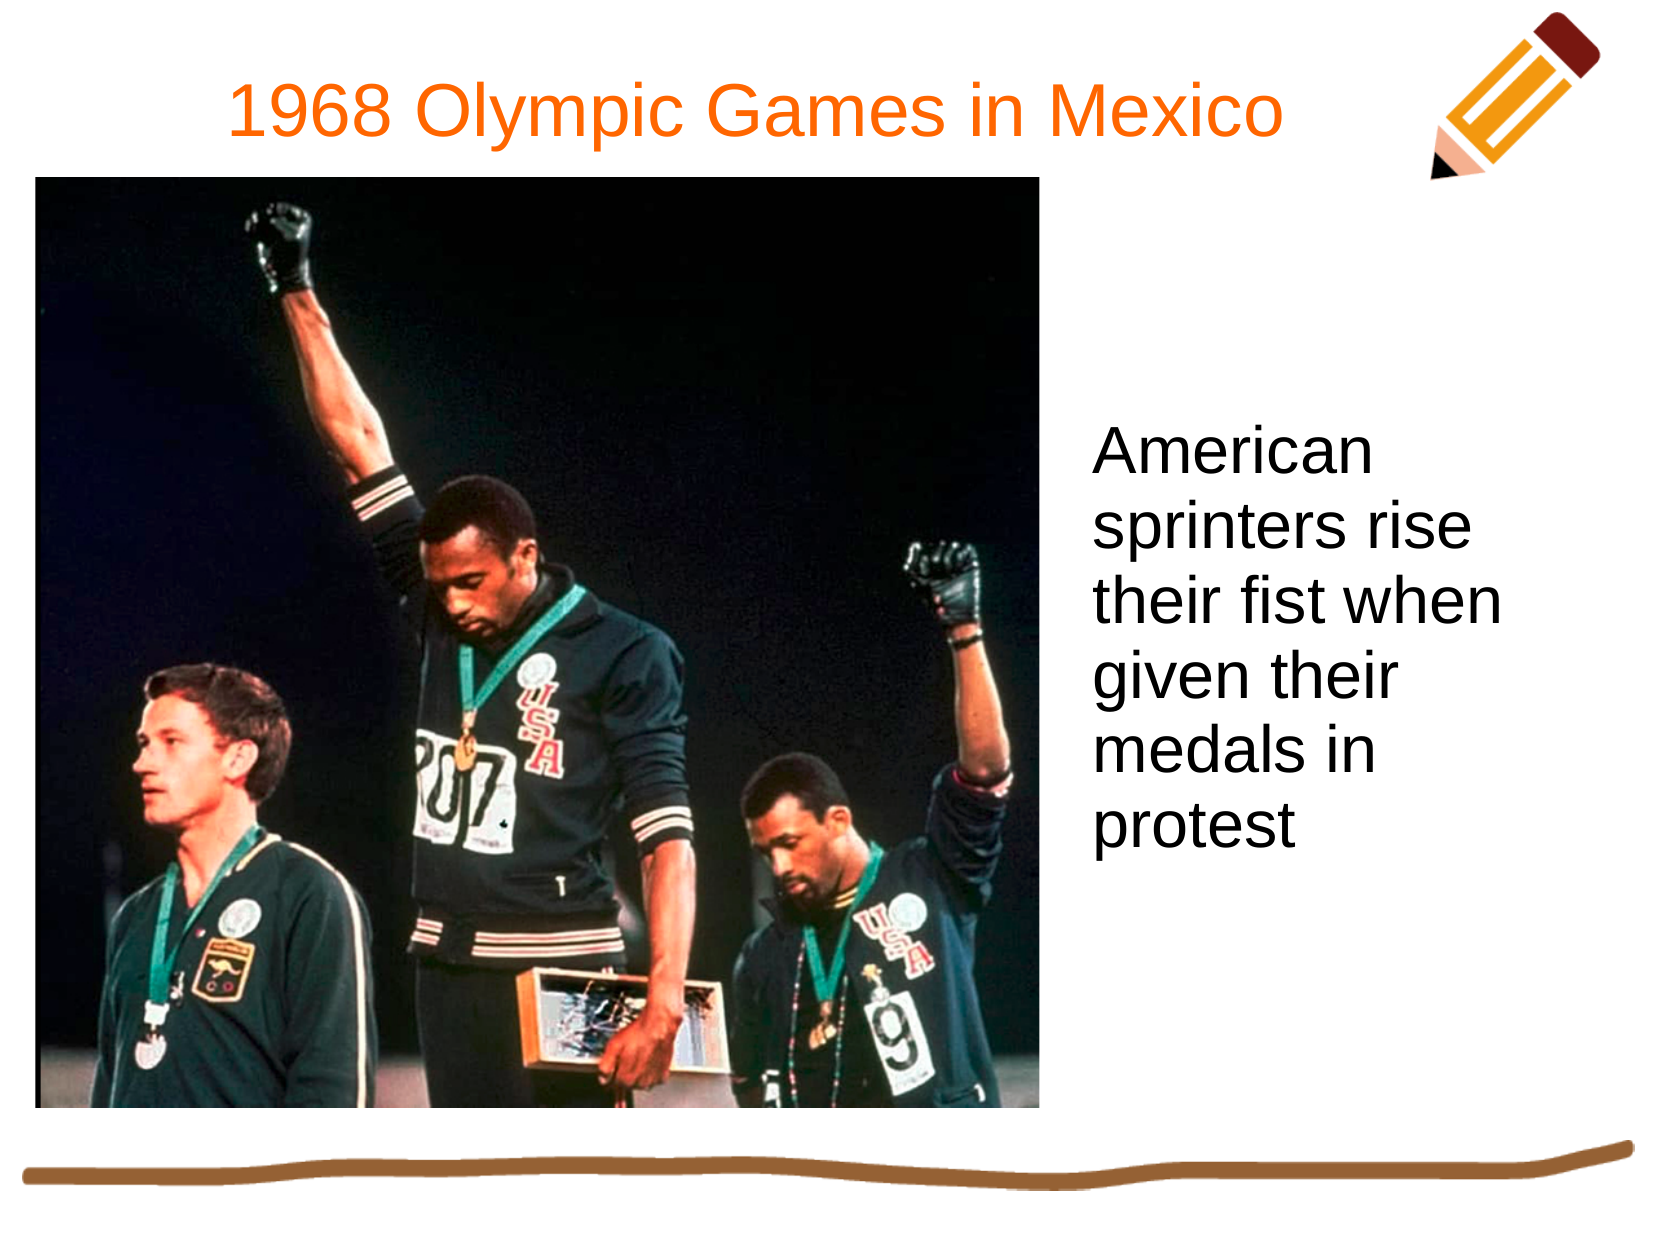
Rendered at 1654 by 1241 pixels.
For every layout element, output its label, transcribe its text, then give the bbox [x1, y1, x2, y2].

title 1968 Olympic Games in Mexico [82, 49, 1430, 172]
picture [22, 1140, 1635, 1191]
picture [1430, 12, 1601, 181]
picture [35, 177, 1040, 1108]
list American sprinters rise their fist when given their medals in protest [1092, 413, 1524, 922]
